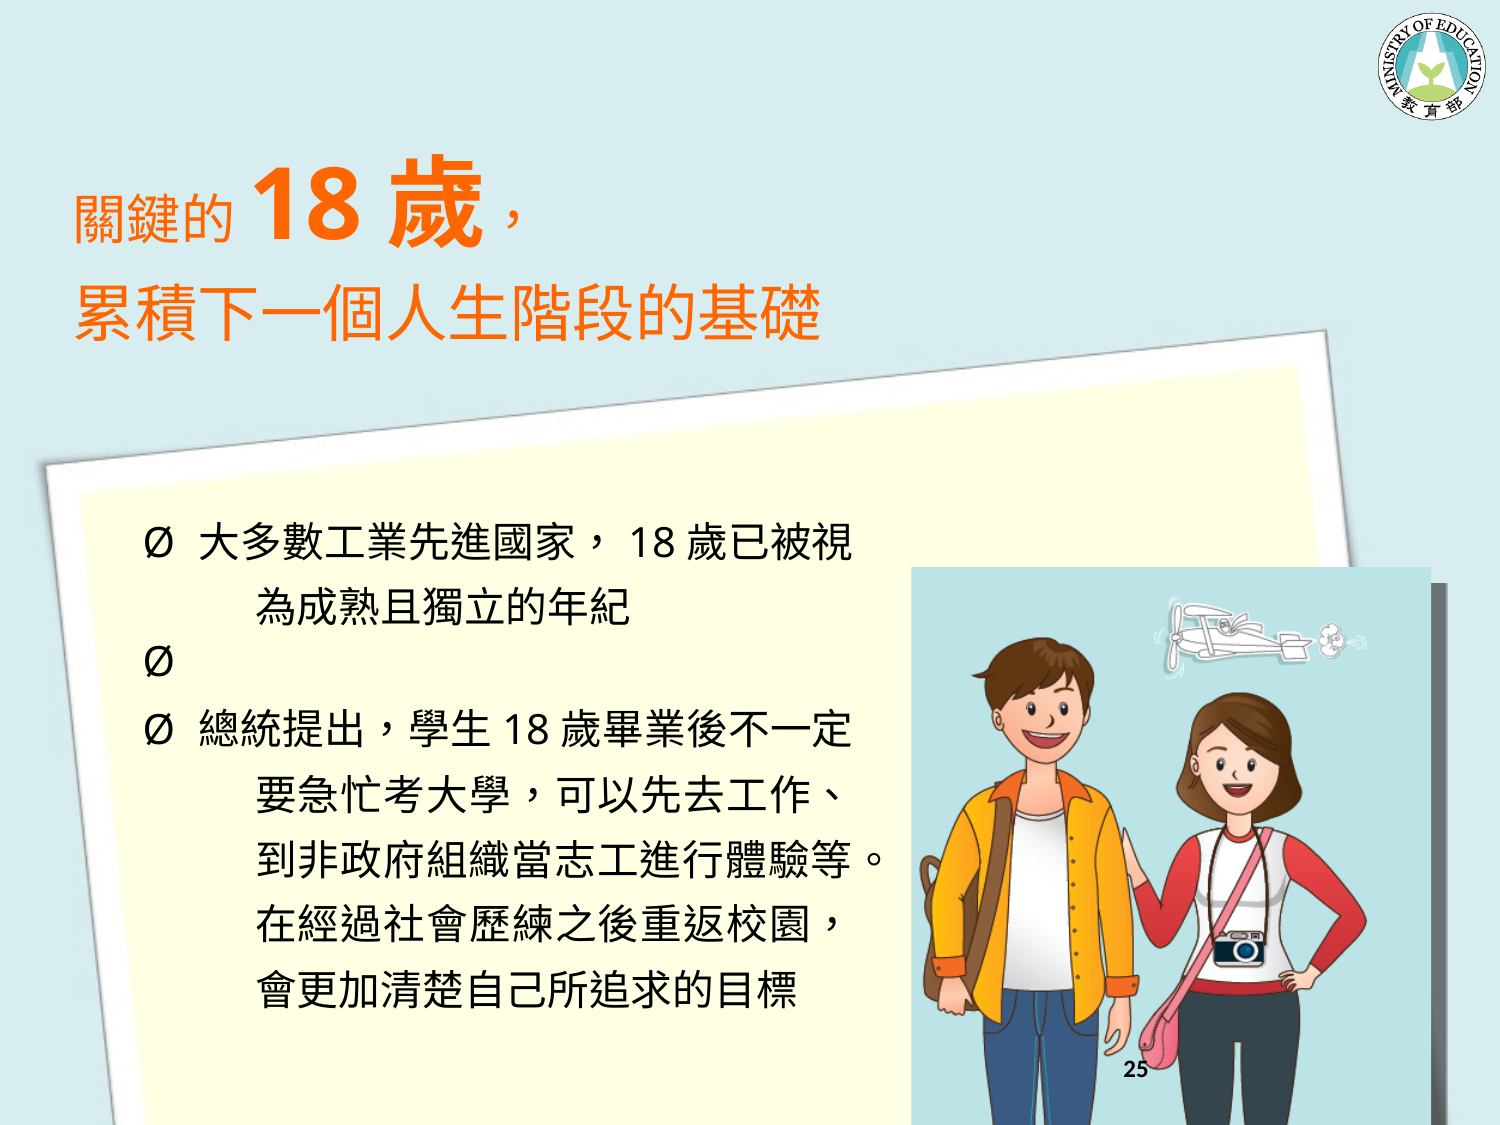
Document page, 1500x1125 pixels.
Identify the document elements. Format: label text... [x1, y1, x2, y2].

picture [1374, 10, 1488, 123]
text_box 關鍵的18歲， 累積下一個人生階段的基礎 [58, 108, 1089, 357]
text_box 25 [1108, 1037, 1459, 1098]
text_box 大多數工業先進國家，18歲已被視為成熟且獨立的年紀 總統提出，學生18歲畢業後不一定要急忙考大學，可以先去工作、到非政府組織當志工進行體驗等。在經過社會歷練之後重返校園，會更加清楚自己所追求的目標 [127, 477, 869, 1037]
picture [911, 567, 1432, 1125]
